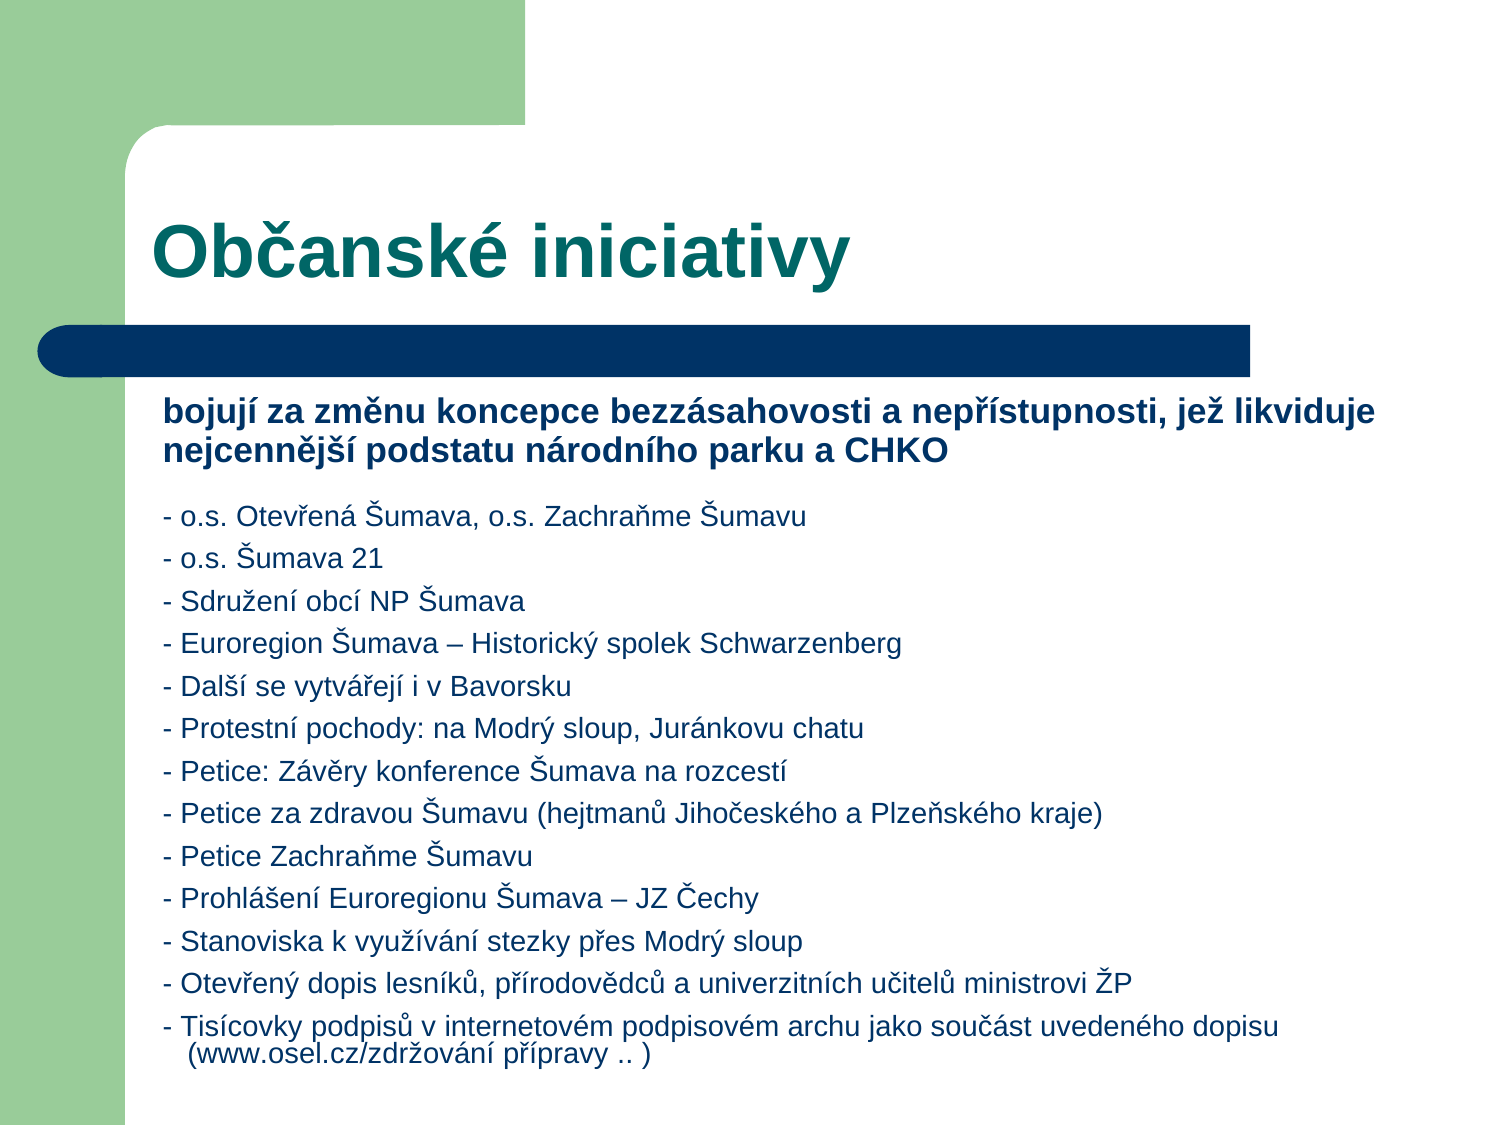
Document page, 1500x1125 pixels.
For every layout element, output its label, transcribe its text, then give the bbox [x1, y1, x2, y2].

list bojují za změnu koncepce bezzásahovosti a nepřístupnosti, jež likviduje nejcennější podstatu národního parku a CHKO - o.s. Otevřená Šumava, o.s. Zachraňme Šumavu - o.s. Šumava 21 - Sdružení obcí NP Šumava - Euroregion Šumava – Historický spolek Schwarzenberg - Další se vytvářejí i v Bavorsku - Protestní pochody: na Modrý sloup, Juránkovu chatu - Petice: Závěry konference Šumava na rozcestí - Petice za zdravou Šumavu (hejtmanů Jihočeského a Plzeňského kraje) - Petice Zachraňme Šumavu - Prohlášení Euroregionu Šumava – JZ Čechy - Stanoviska k využívání stezky přes Modrý sloup - Otevřený dopis lesníků, přírodovědců a univerzitních učitelů ministrovi ŽP - Tisícovky podpisů v internetovém podpisovém archu jako součást uvedeného dopisu (www.osel.cz/zdržování přípravy .. ) [147, 383, 1412, 1091]
title Občanské iniciativy [136, 123, 1414, 301]
